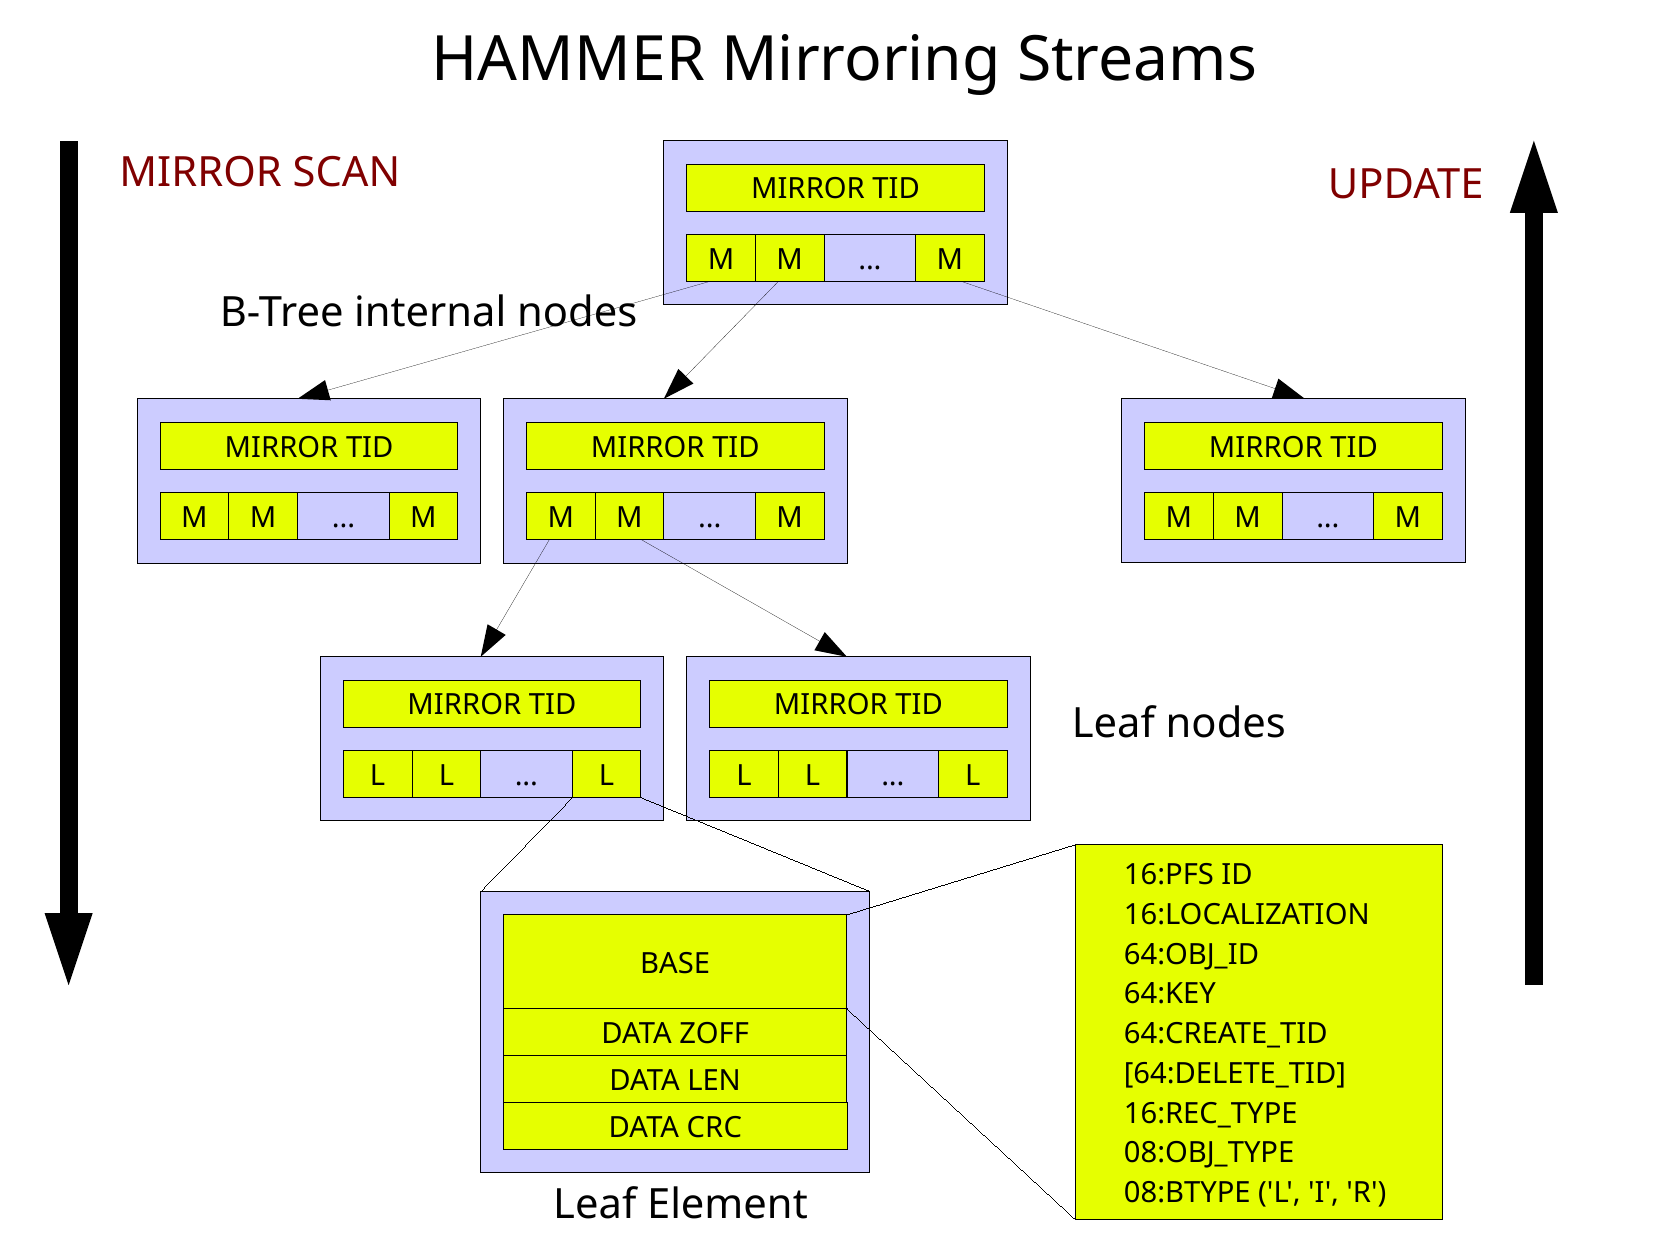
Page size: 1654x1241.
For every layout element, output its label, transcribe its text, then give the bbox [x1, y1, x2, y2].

text_box M [1374, 492, 1443, 540]
text_box M [1213, 492, 1282, 540]
text_box [686, 656, 1031, 821]
text_box ... [297, 492, 390, 540]
text_box ... [824, 234, 916, 282]
text_box ... [847, 750, 939, 798]
text_box B-Tree internal nodes [477, 294, 669, 349]
text_box MIRROR SCAN [66, 131, 453, 208]
text_box DATA ZOFF [503, 1008, 847, 1055]
text_box M [1144, 492, 1213, 540]
text_box DATA CRC [503, 1102, 848, 1150]
text_box ... [1282, 492, 1374, 540]
text_box M [756, 492, 825, 540]
text_box [669, 282, 776, 305]
text_box 16:PFS ID 16:LOCALIZATION 64:OBJ_ID 64:KEY 64:CREATE_TID [64:DELETE_TID] 16:REC_TYPE 08:OBJ_TYPE 08:BTYPE ('L', 'I', 'R') [1075, 844, 1443, 1220]
text_box [480, 891, 870, 1173]
text_box DATA LEN [503, 1055, 847, 1102]
text_box [757, 282, 1008, 305]
text_box M [526, 492, 595, 540]
text_box UPDATE [1289, 143, 1522, 221]
text_box B-Tree internal nodes [188, 272, 669, 349]
text_box MIRROR TID [686, 164, 985, 212]
text_box MIRROR TID [160, 422, 458, 470]
text_box M [755, 234, 824, 282]
text_box L [939, 750, 1008, 798]
text_box ... [480, 750, 573, 798]
text_box Leaf nodes [1035, 683, 1323, 760]
text_box M [686, 234, 755, 282]
text_box MIRROR TID [709, 680, 1008, 728]
text_box [663, 140, 1008, 296]
text_box L [573, 750, 641, 798]
text_box Leaf Element [485, 1163, 876, 1241]
text_box L [343, 750, 412, 798]
text_box M [916, 234, 985, 282]
text_box MIRROR TID [343, 680, 641, 728]
text_box [536, 540, 682, 564]
text_box BASE [503, 914, 847, 1008]
text_box L [412, 750, 480, 798]
text_box ... [663, 492, 756, 540]
text_box M [595, 492, 663, 540]
text_box M [390, 492, 458, 540]
text_box M [228, 492, 297, 540]
text_box [320, 656, 664, 821]
text_box MIRROR TID [1144, 422, 1443, 470]
text_box MIRROR TID [526, 422, 825, 470]
text_box HAMMER Mirroring Streams [114, 9, 1575, 104]
text_box L [709, 750, 778, 798]
text_box L [778, 750, 847, 798]
text_box [137, 398, 481, 564]
text_box [503, 398, 848, 564]
text_box [1121, 398, 1466, 563]
text_box M [160, 492, 228, 540]
